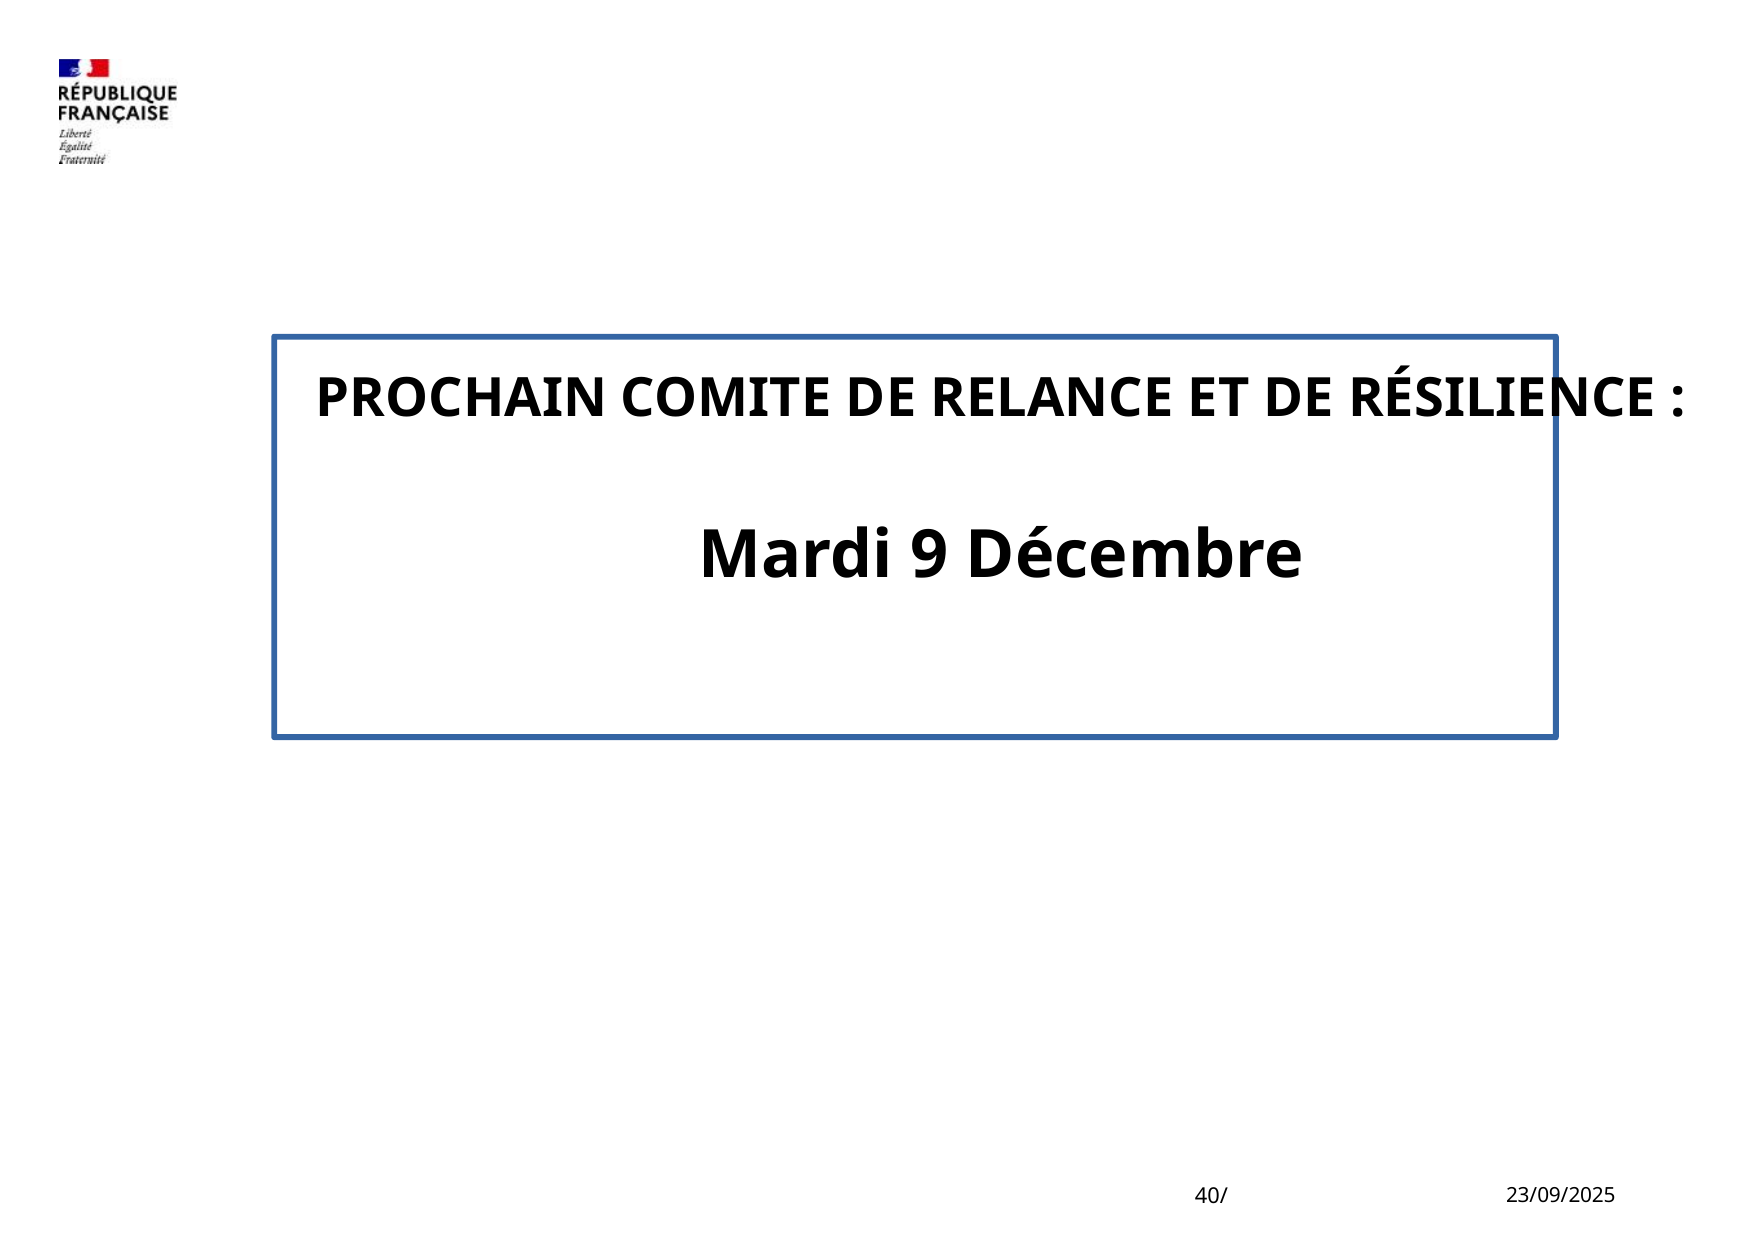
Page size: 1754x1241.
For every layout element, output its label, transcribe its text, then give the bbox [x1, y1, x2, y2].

text_box PROCHAIN COMITE DE RELANCE ET DE RÉSILIENCE : Mardi 9 Décembre [301, 350, 1541, 845]
text_box [271, 333, 1559, 741]
